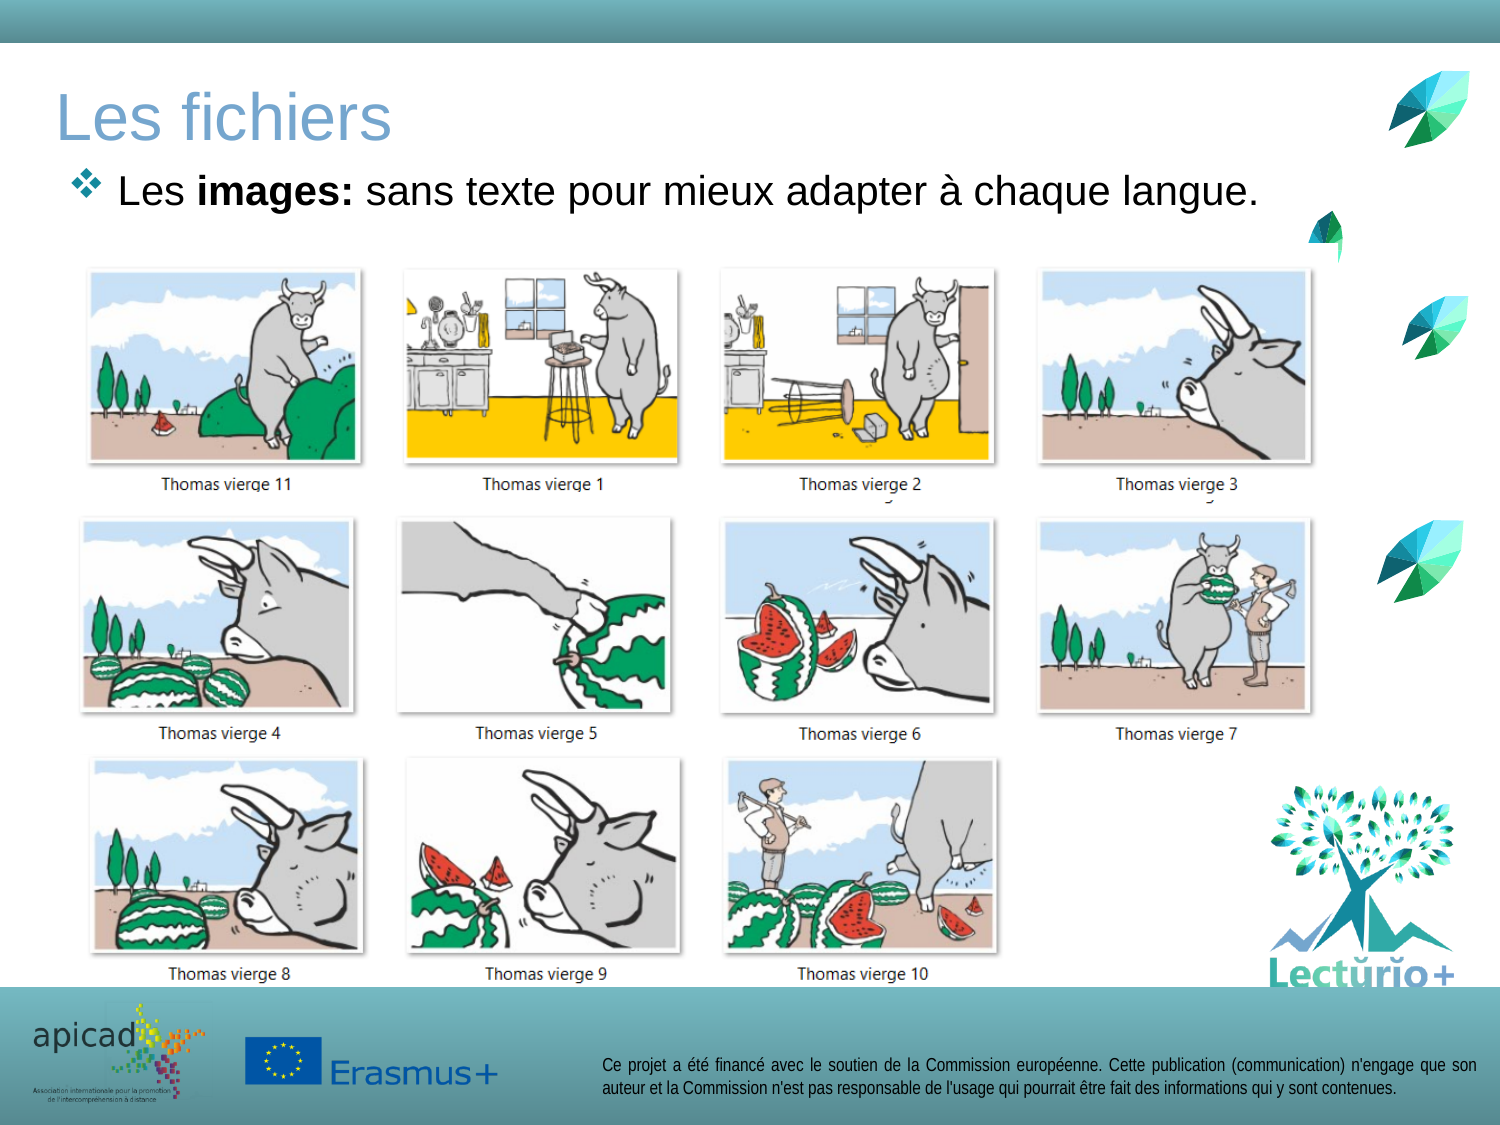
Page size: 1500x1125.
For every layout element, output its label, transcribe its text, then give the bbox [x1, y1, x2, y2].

chart [1376, 515, 1465, 604]
picture [1269, 784, 1454, 987]
chart [1387, 66, 1471, 149]
chart [1305, 222, 1345, 279]
text_box Les images: sans texte pour mieux adapter à chaque langue. [53, 155, 1400, 222]
text_box [0, 0, 1500, 43]
text_box Ce projet a été financé avec le soutien de la Commission européenne. Cette publication (communication) n'engage que son auteur et la Commission n'est pas responsable de l'usage qui pourrait être fait des informations qui y sont contenues. [596, 1046, 1483, 1105]
picture [58, 243, 1339, 987]
text_box Les fichiers [41, 66, 1353, 162]
picture [230, 1023, 512, 1098]
text_box [0, 987, 1500, 1125]
picture [29, 999, 213, 1108]
chart [1399, 290, 1471, 363]
